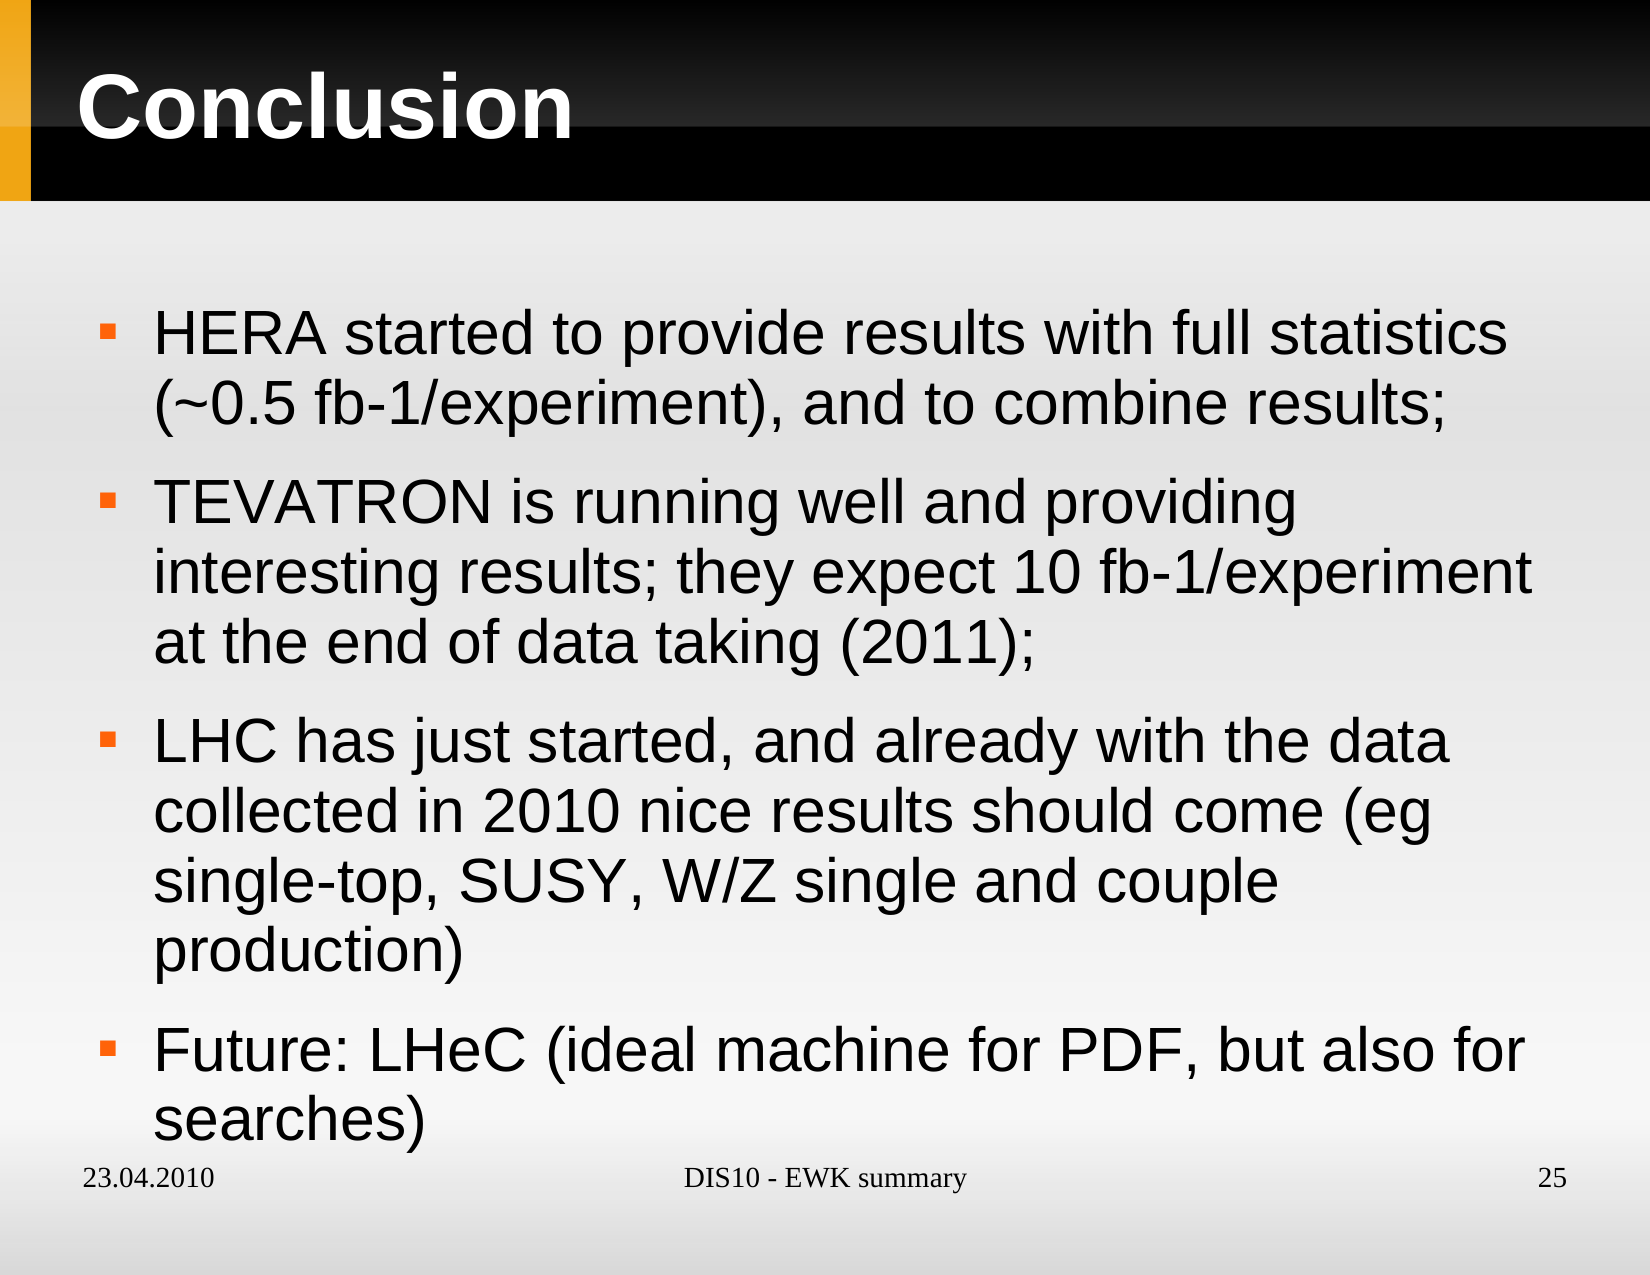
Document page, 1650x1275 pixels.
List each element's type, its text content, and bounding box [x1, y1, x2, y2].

list HERA started to provide results with full statistics (~0.5 fb-1/experiment), and to combine results; TEVATRON is running well and providing interesting results; they expect 10 fb-1/experiment at the end of data taking (2011); LHC has just started, and already with the data collected in 2010 nice results should come (eg single-top, SUSY, W/Z single and couple production) Future: LHeC (ideal machine for PDF, but also for searches) [82, 298, 1568, 1155]
picture [0, 0, 1650, 1275]
title Conclusion [76, 7, 1562, 206]
